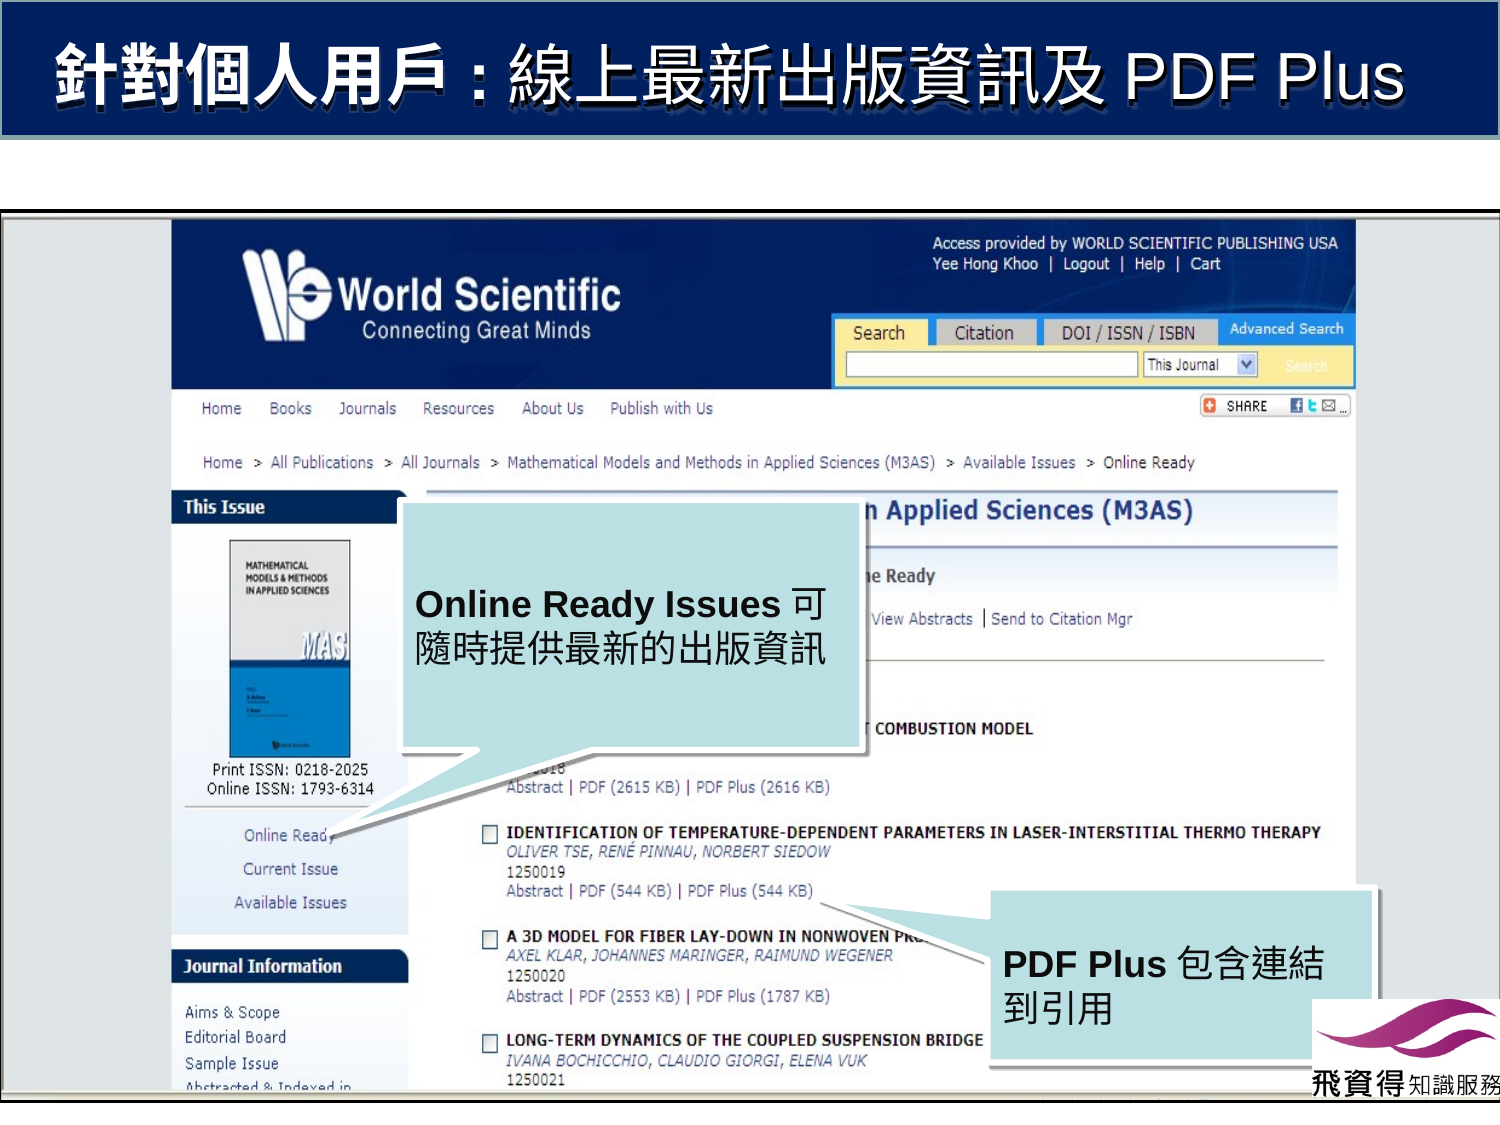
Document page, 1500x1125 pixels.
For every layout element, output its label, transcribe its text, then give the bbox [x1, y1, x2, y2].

text_box 針對個人用戶:線上最新出版資訊及PDF Plus [37, 25, 1500, 122]
text_box [0, 0, 1500, 138]
text_box PDF Plus包含連結到引用 [818, 887, 1376, 1063]
text_box Online Ready Issues可隨時提供最新的出版資訊 [327, 499, 863, 833]
picture [0, 212, 1500, 1100]
